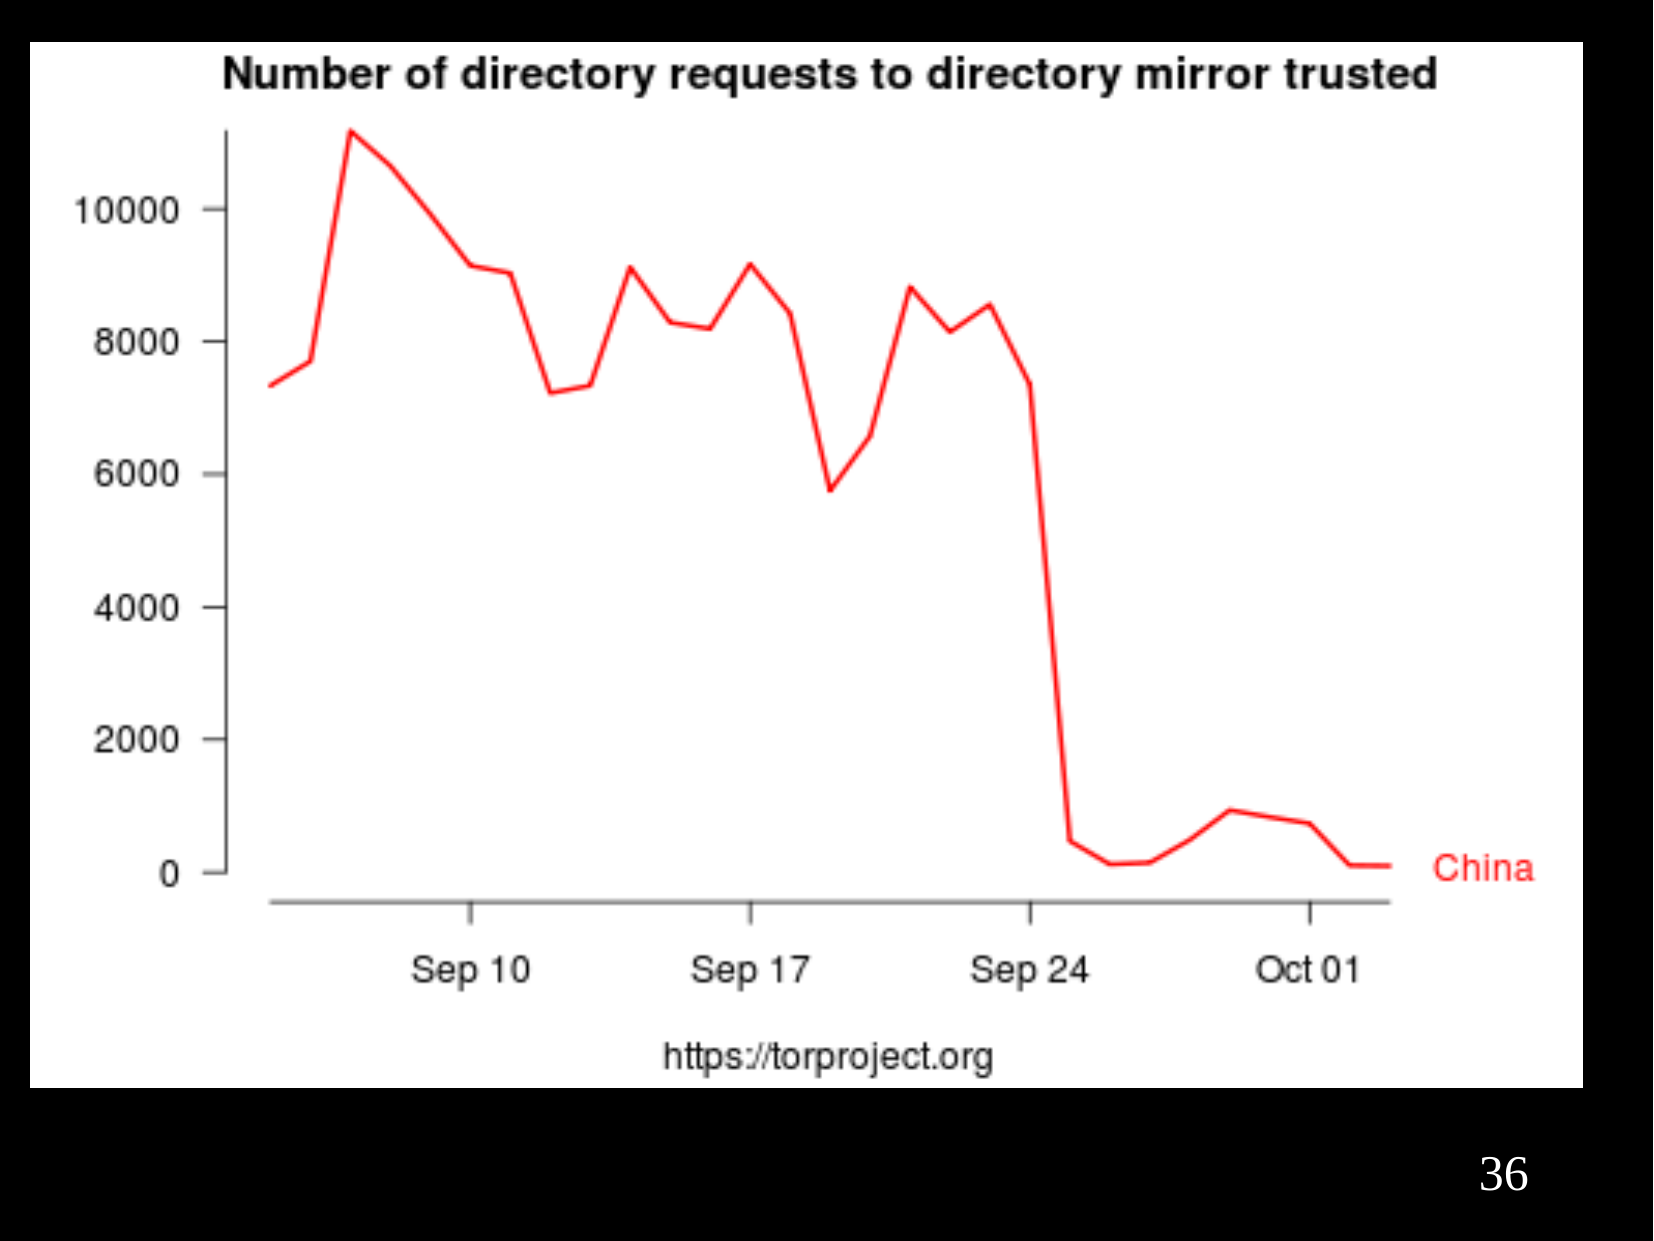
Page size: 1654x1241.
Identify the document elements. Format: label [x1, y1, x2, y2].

picture [30, 42, 1583, 1088]
